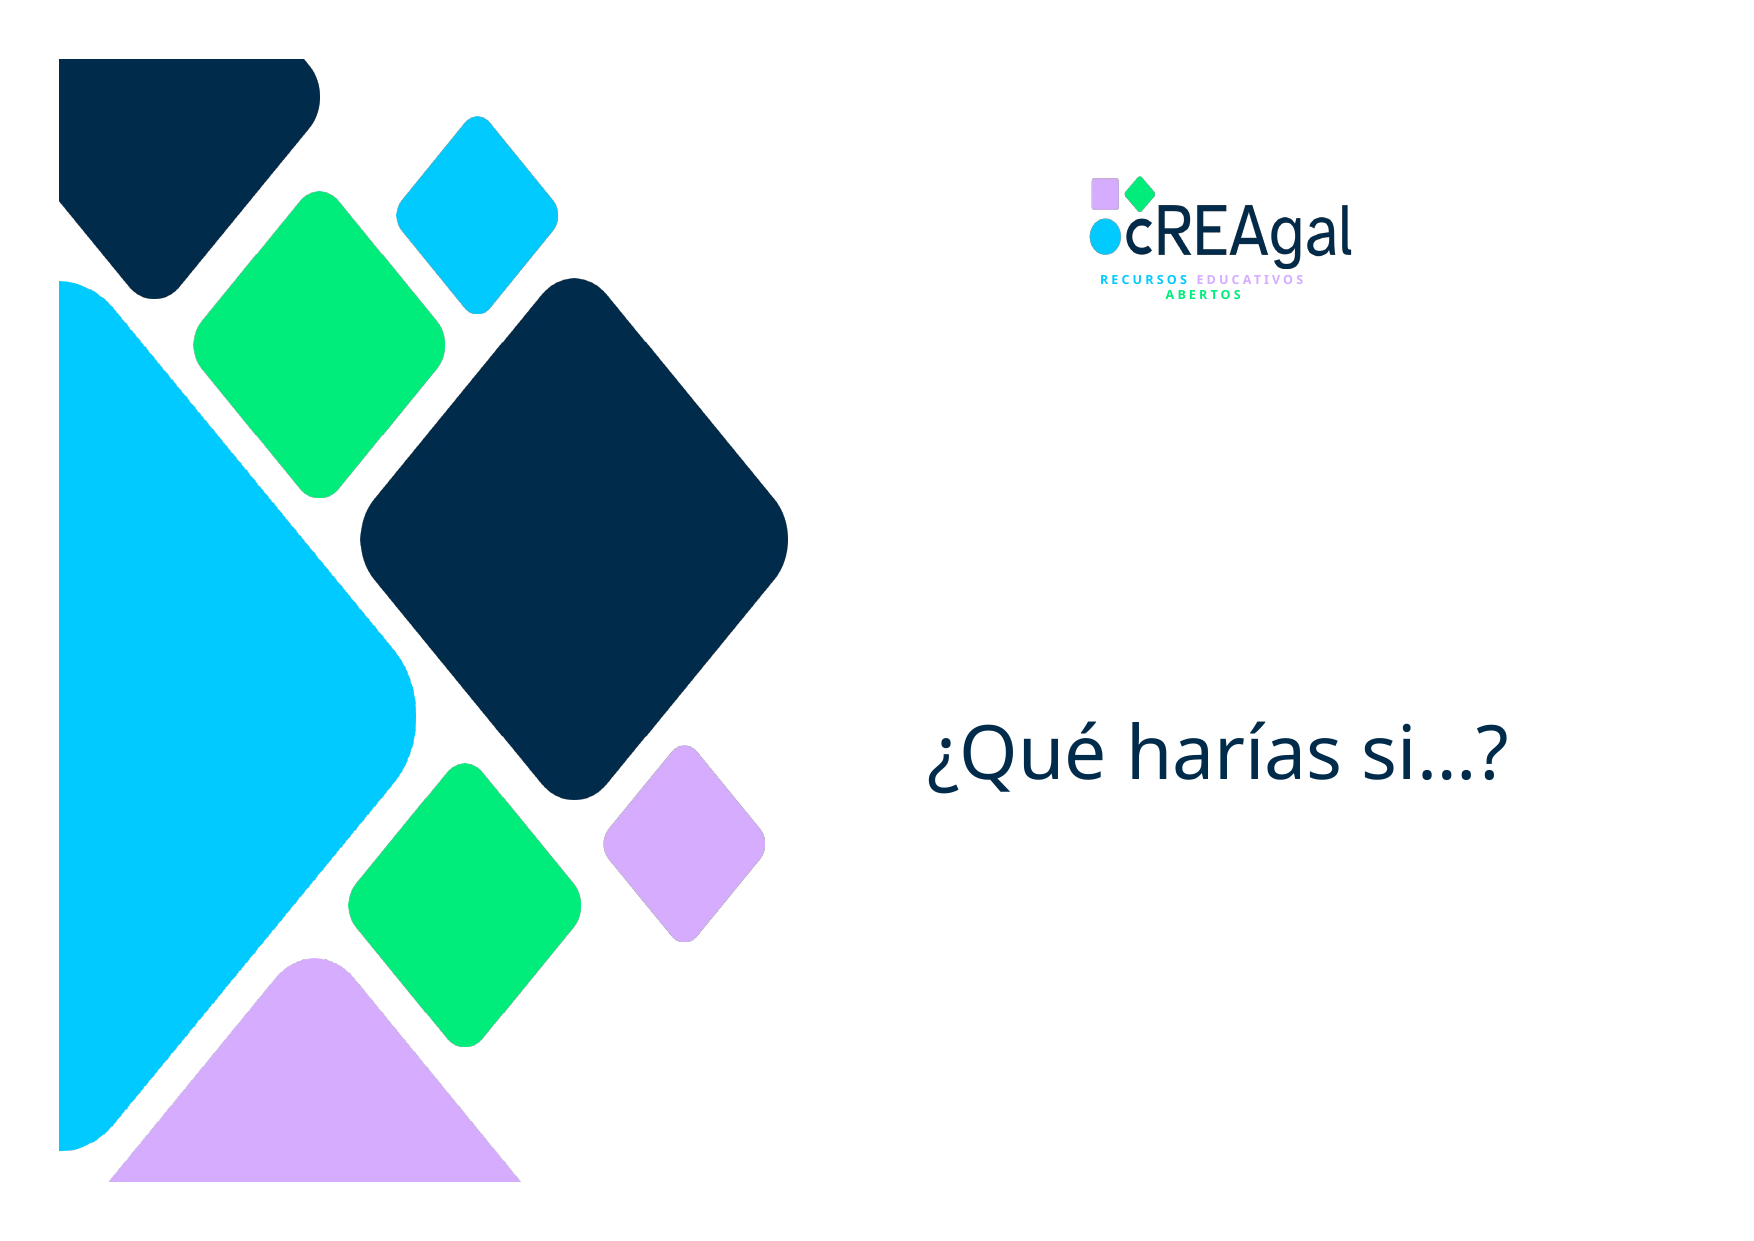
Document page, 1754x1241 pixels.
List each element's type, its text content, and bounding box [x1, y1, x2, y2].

picture [59, 59, 788, 1182]
list ¿Qué harías si…? [856, 590, 1581, 914]
picture [481, 116, 558, 208]
picture [1089, 176, 1352, 269]
